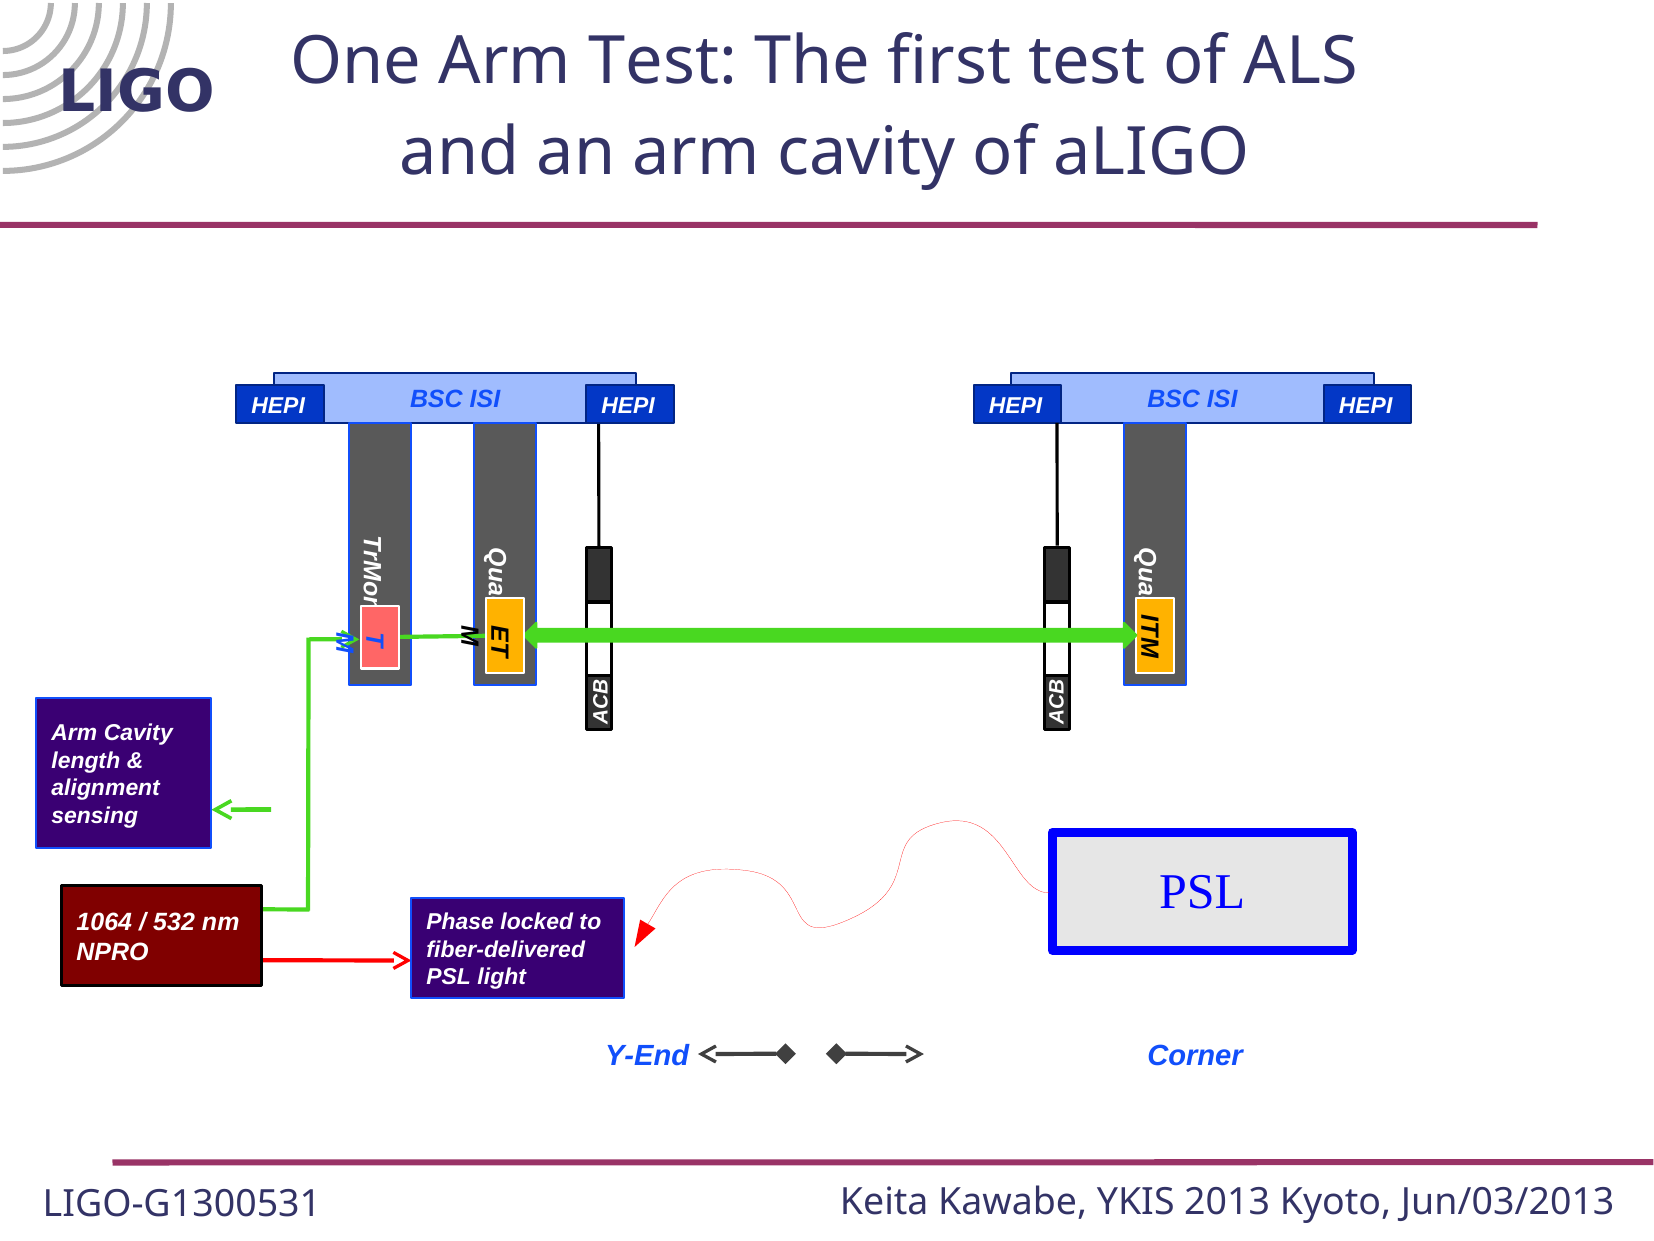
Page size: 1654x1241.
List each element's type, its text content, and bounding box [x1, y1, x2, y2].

text_box Quad SUS [473, 422, 537, 634]
text_box TM [361, 606, 399, 669]
text_box ETM [486, 597, 524, 673]
text_box Quad SUS [473, 637, 537, 686]
text_box HEPI [586, 385, 674, 423]
text_box ACB [579, 664, 620, 740]
text_box ACB [1035, 664, 1076, 740]
title One Arm Test: The first test of ALS and an arm cavity of aLIGO [187, 0, 1463, 208]
text_box Corner [1132, 1028, 1259, 1114]
text_box PSL [1052, 832, 1353, 951]
text_box [586, 547, 612, 602]
text_box [524, 622, 1137, 648]
text_box BSC ISI [273, 372, 637, 423]
text_box [1044, 547, 1070, 602]
text_box BSC ISI [1011, 372, 1374, 423]
text_box Y-End [590, 1028, 705, 1079]
text_box Arm Cavity length & alignment sensing [36, 697, 212, 848]
text_box Phase locked to fiber-delivered PSL light [411, 897, 624, 998]
text_box Quad SUS [1123, 422, 1187, 686]
text_box 1064 / 532 nm NPRO [61, 885, 262, 986]
text_box HEPI [236, 385, 324, 423]
text_box HEPI [1323, 385, 1412, 423]
text_box TrMon SUS [348, 422, 412, 686]
text_box ITM [1136, 597, 1174, 673]
text_box HEPI [973, 385, 1062, 423]
